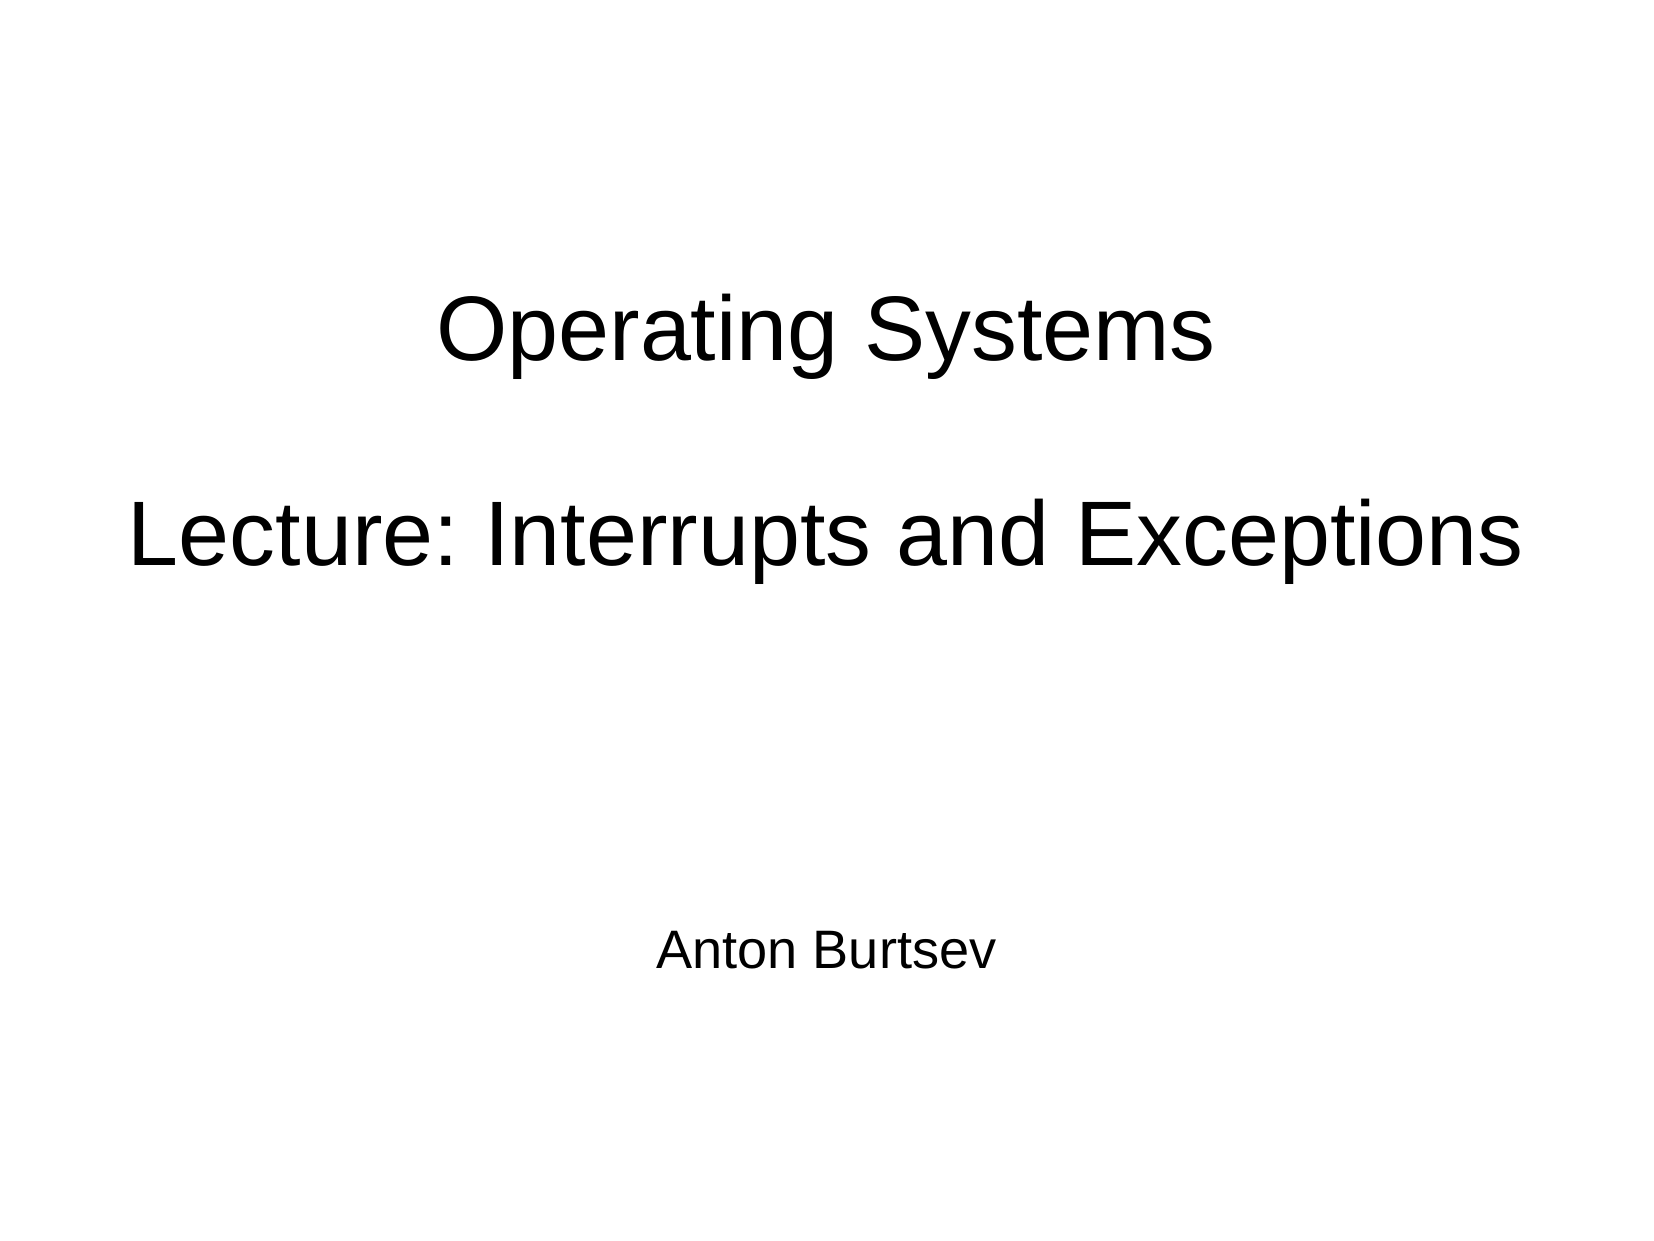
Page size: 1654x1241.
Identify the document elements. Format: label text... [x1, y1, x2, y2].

subtitle Anton Burtsev [82, 637, 1571, 1109]
title Operating Systems Lecture: Interrupts and Exceptions [82, 113, 1571, 637]
